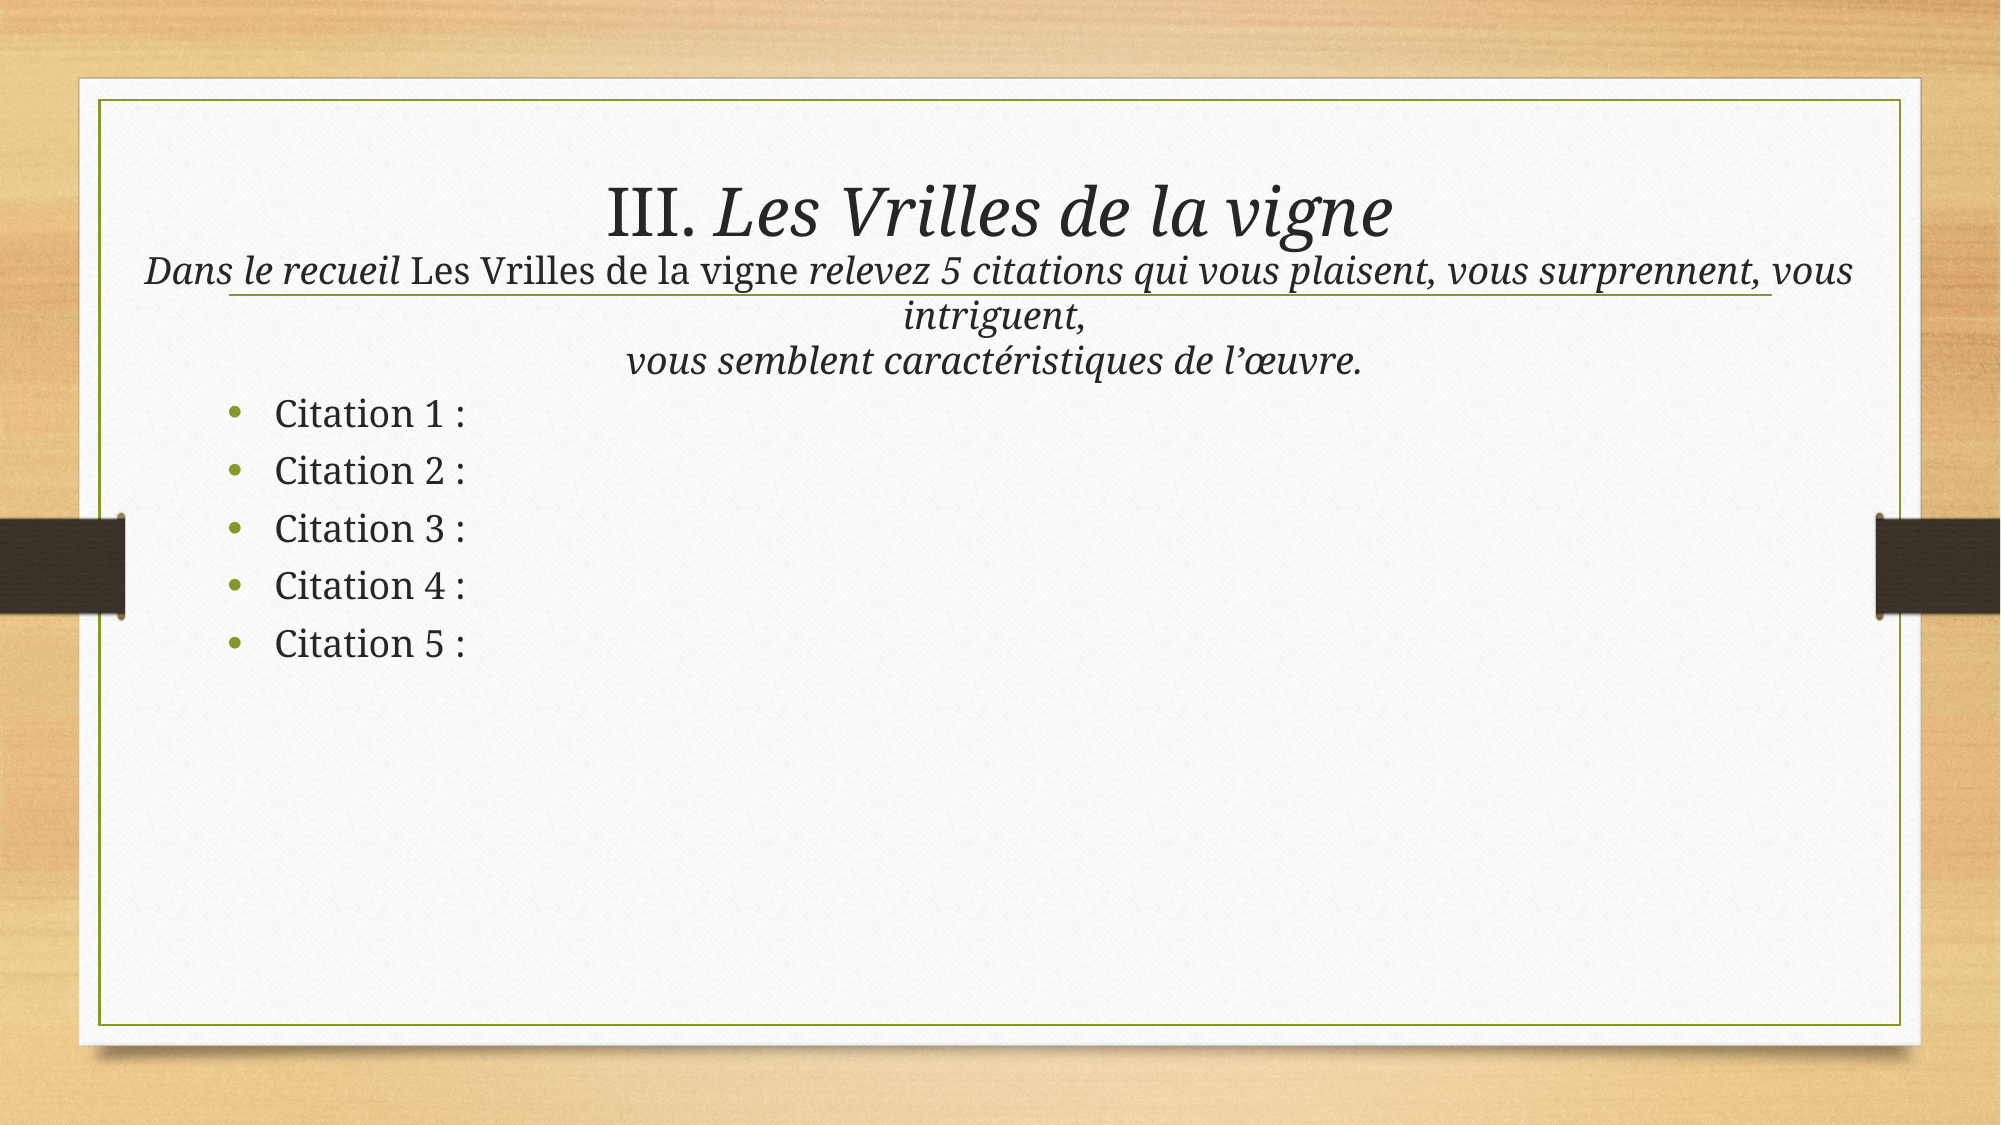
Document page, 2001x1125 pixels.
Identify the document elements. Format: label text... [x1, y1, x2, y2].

title III. Les Vrilles de la vigne [212, 161, 1788, 239]
list Citation 1 : Citation 2 : Citation 3 : Citation 4 : Citation 5 : [212, 382, 1788, 964]
text_box Dans le recueil Les Vrilles de la vigne relevez 5 citations qui vous plaisent, vous surprennent, vous intriguent, vous semblent caractéristiques de l’œuvre. [100, 239, 1900, 318]
